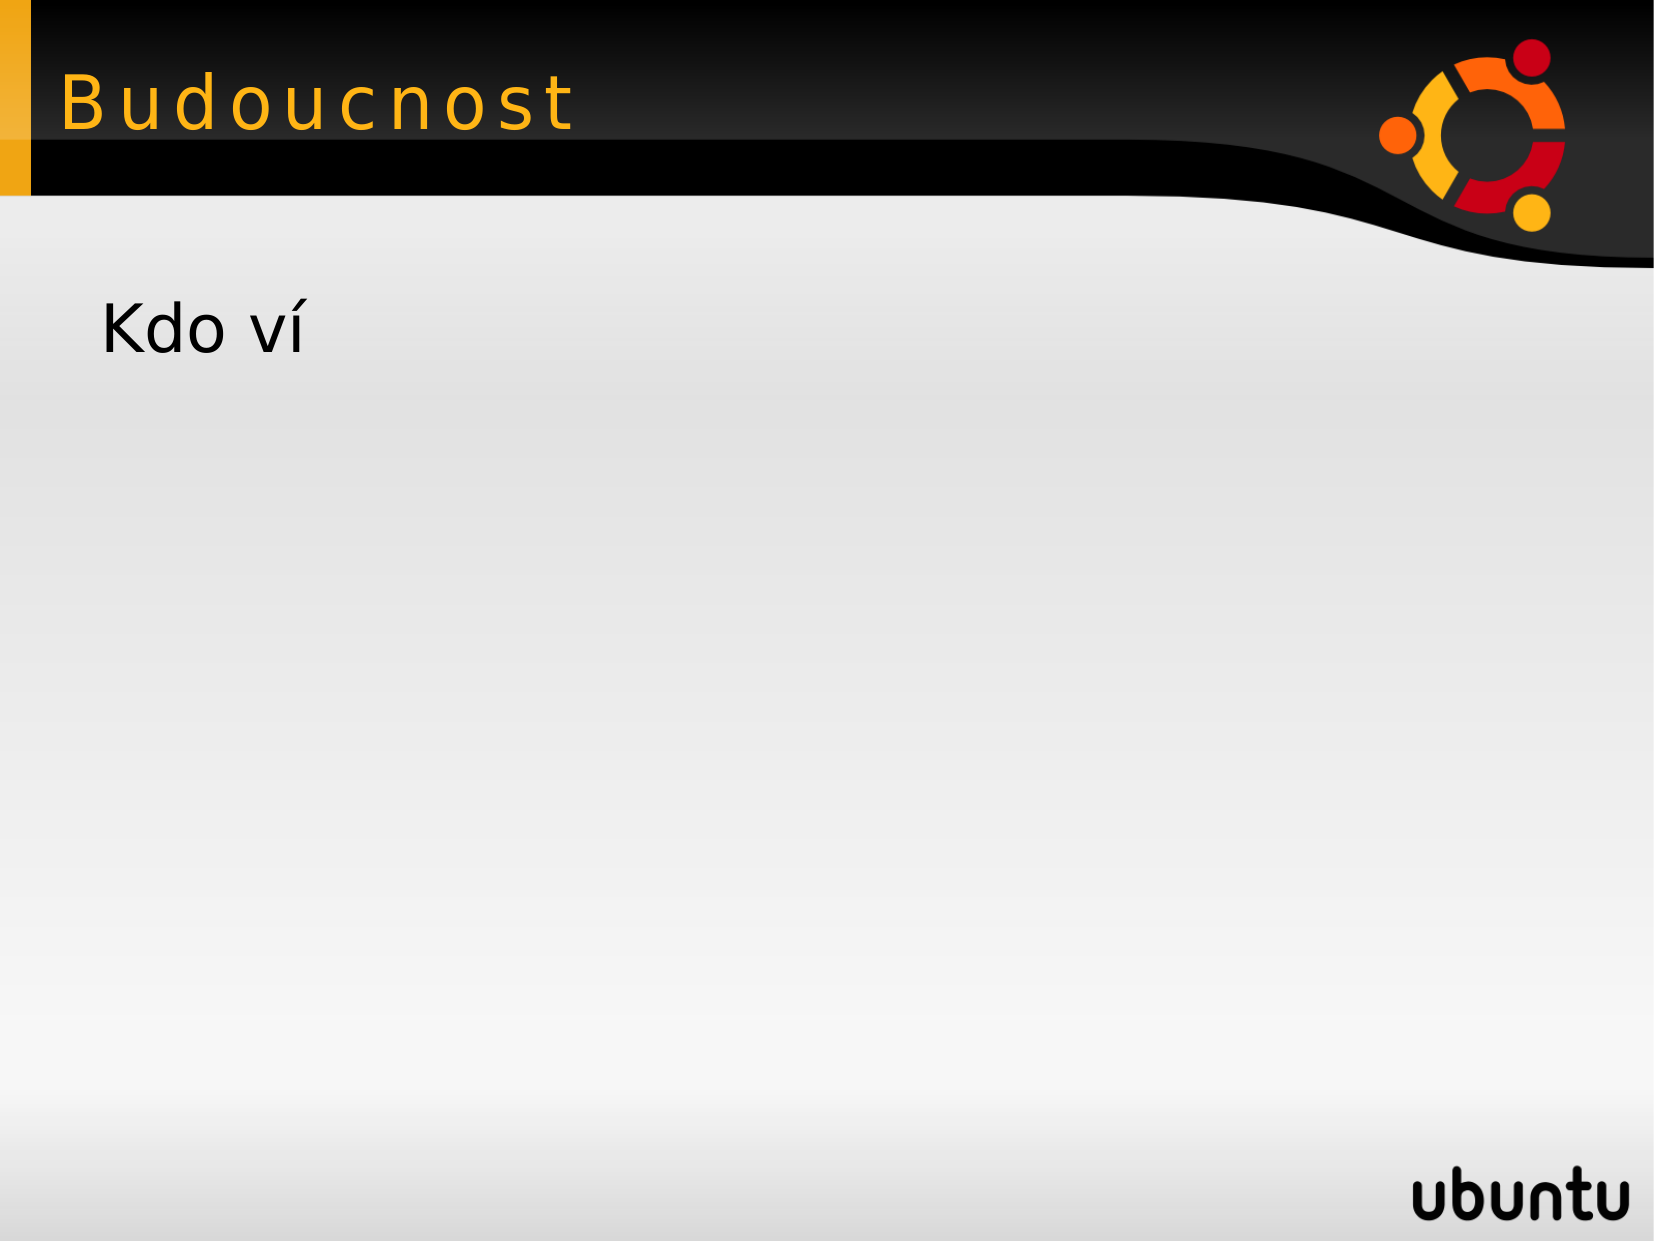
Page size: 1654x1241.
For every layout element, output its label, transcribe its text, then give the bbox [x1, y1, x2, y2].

list Kdo ví [82, 290, 1571, 1109]
title Budoucnost [59, 29, 1270, 178]
picture [0, 0, 1654, 1241]
